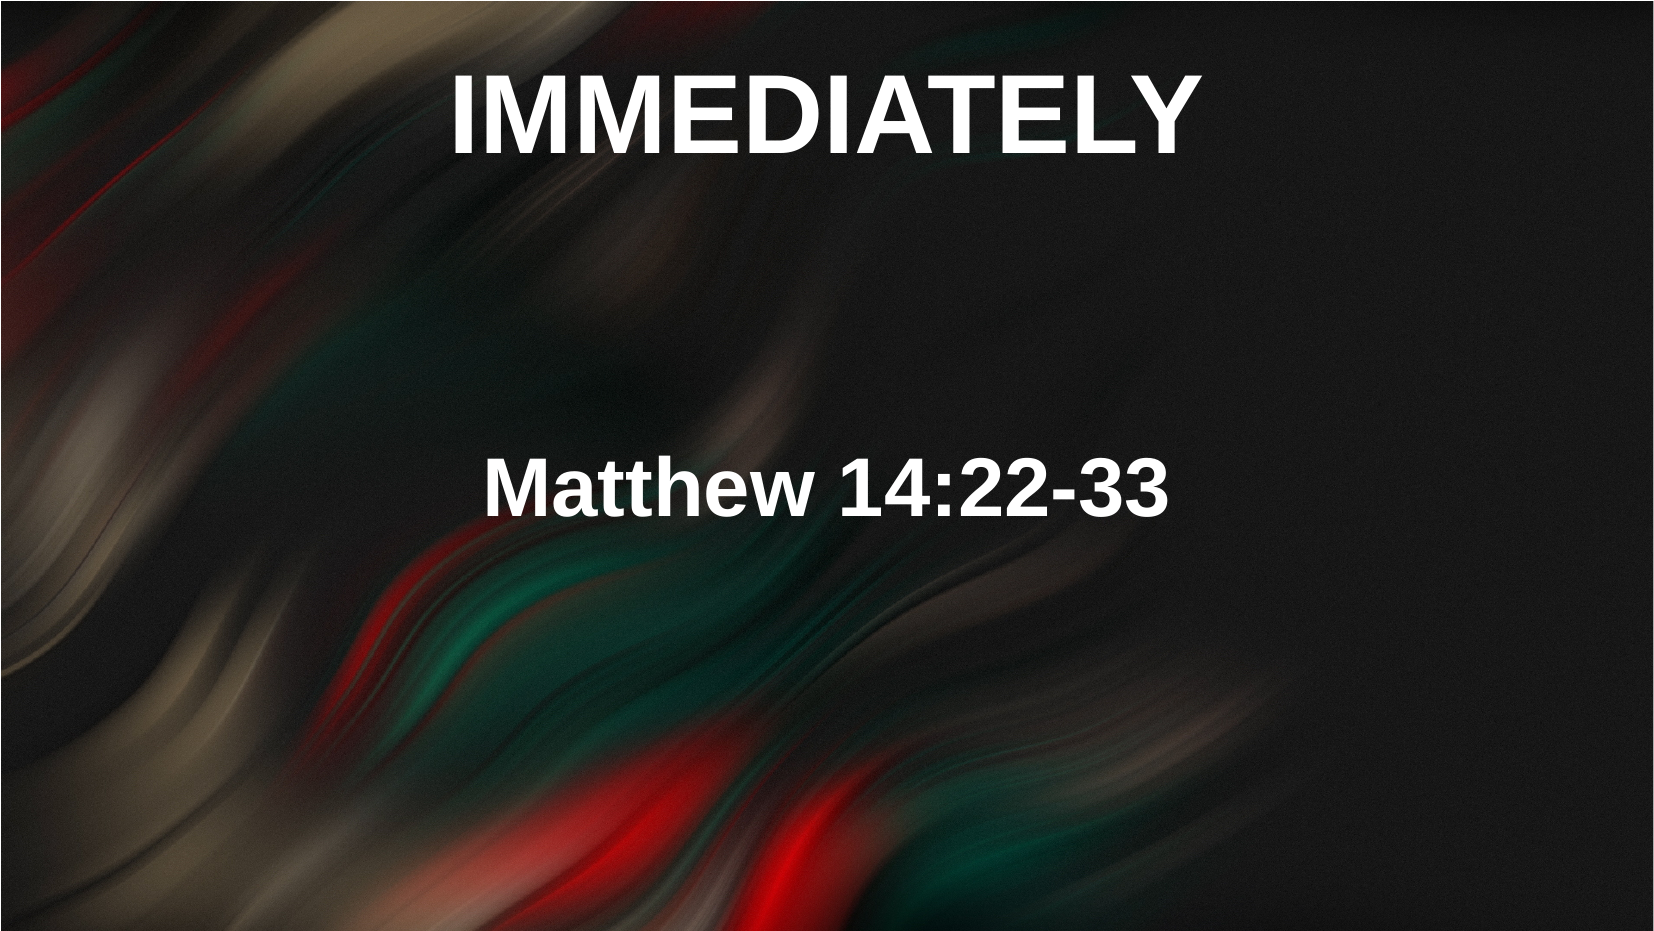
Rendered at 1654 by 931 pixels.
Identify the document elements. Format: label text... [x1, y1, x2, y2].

title IMMEDIATELY [82, 37, 1571, 193]
picture [1, 1, 1654, 931]
subtitle Matthew 14:22-33 [82, 217, 1571, 758]
